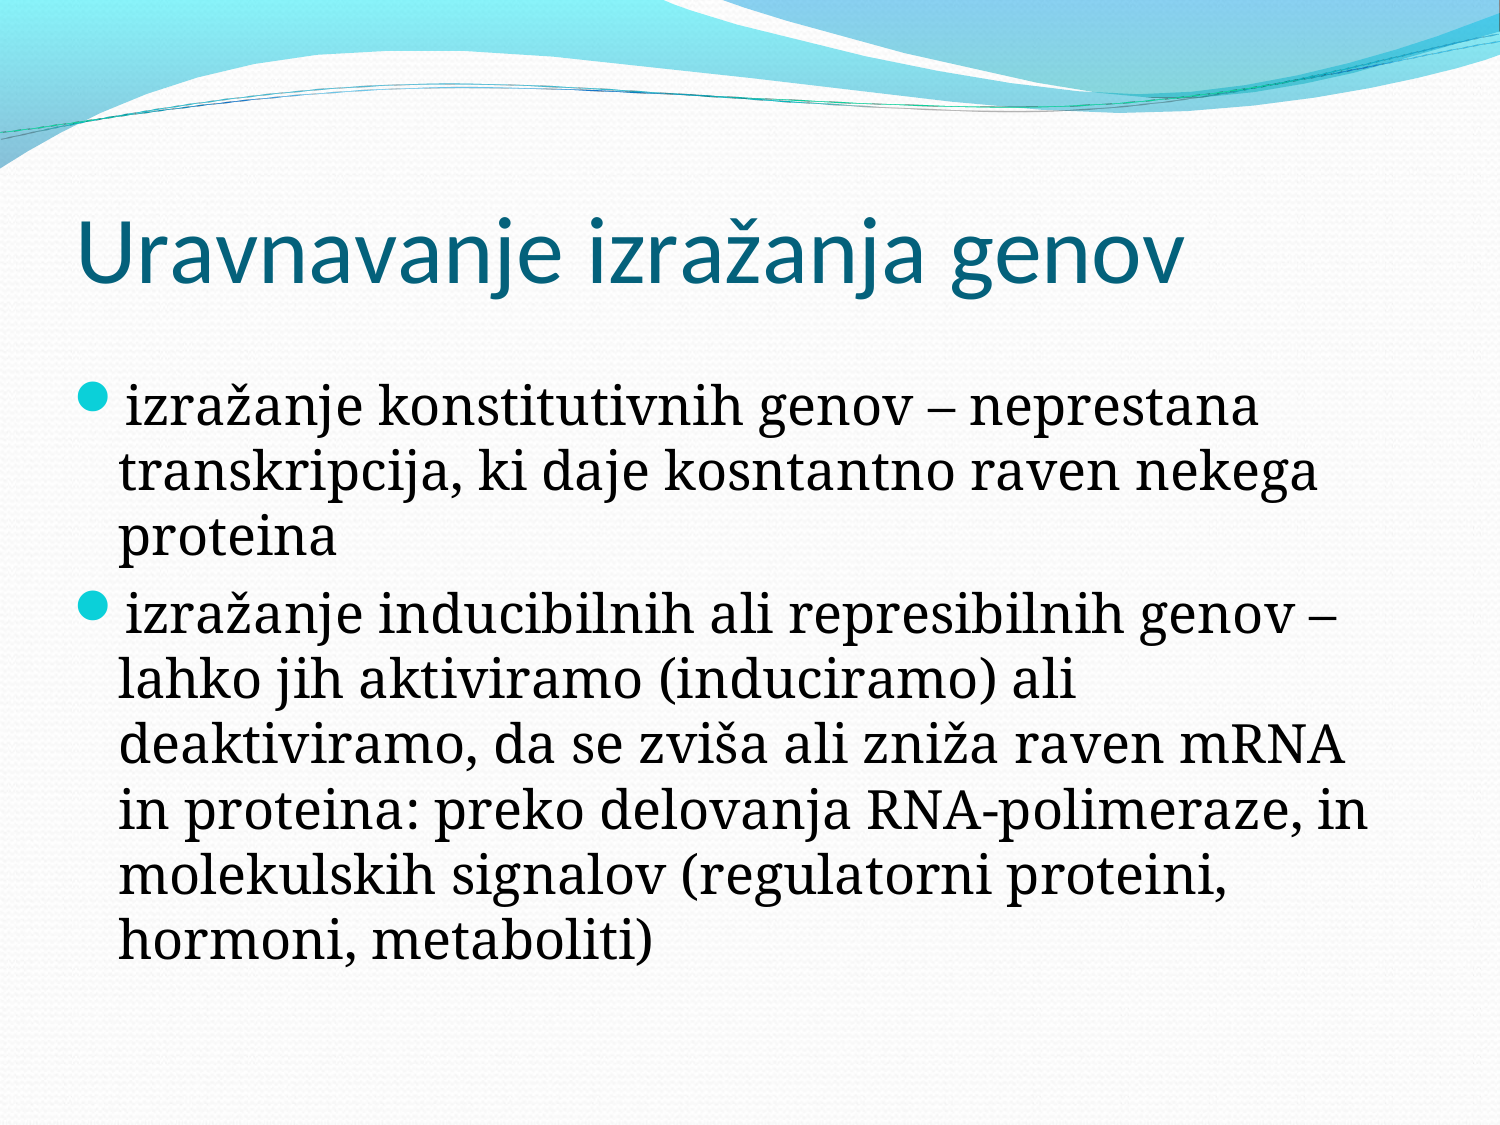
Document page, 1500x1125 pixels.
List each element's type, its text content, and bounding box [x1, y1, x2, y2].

list izražanje konstitutivnih genov – neprestana transkripcija, ki daje kosntantno raven nekega proteina izražanje inducibilnih ali represibilnih genov – lahko jih aktiviramo (induciramo) ali deaktiviramo, da se zviša ali zniža raven mRNA in proteina: preko delovanja RNA-polimeraze, in molekulskih signalov (regulatorni proteini, hormoni, metaboliti) [58, 363, 1409, 1084]
picture [0, 0, 1500, 1125]
title Uravnavanje izražanja genov [75, 115, 1426, 304]
